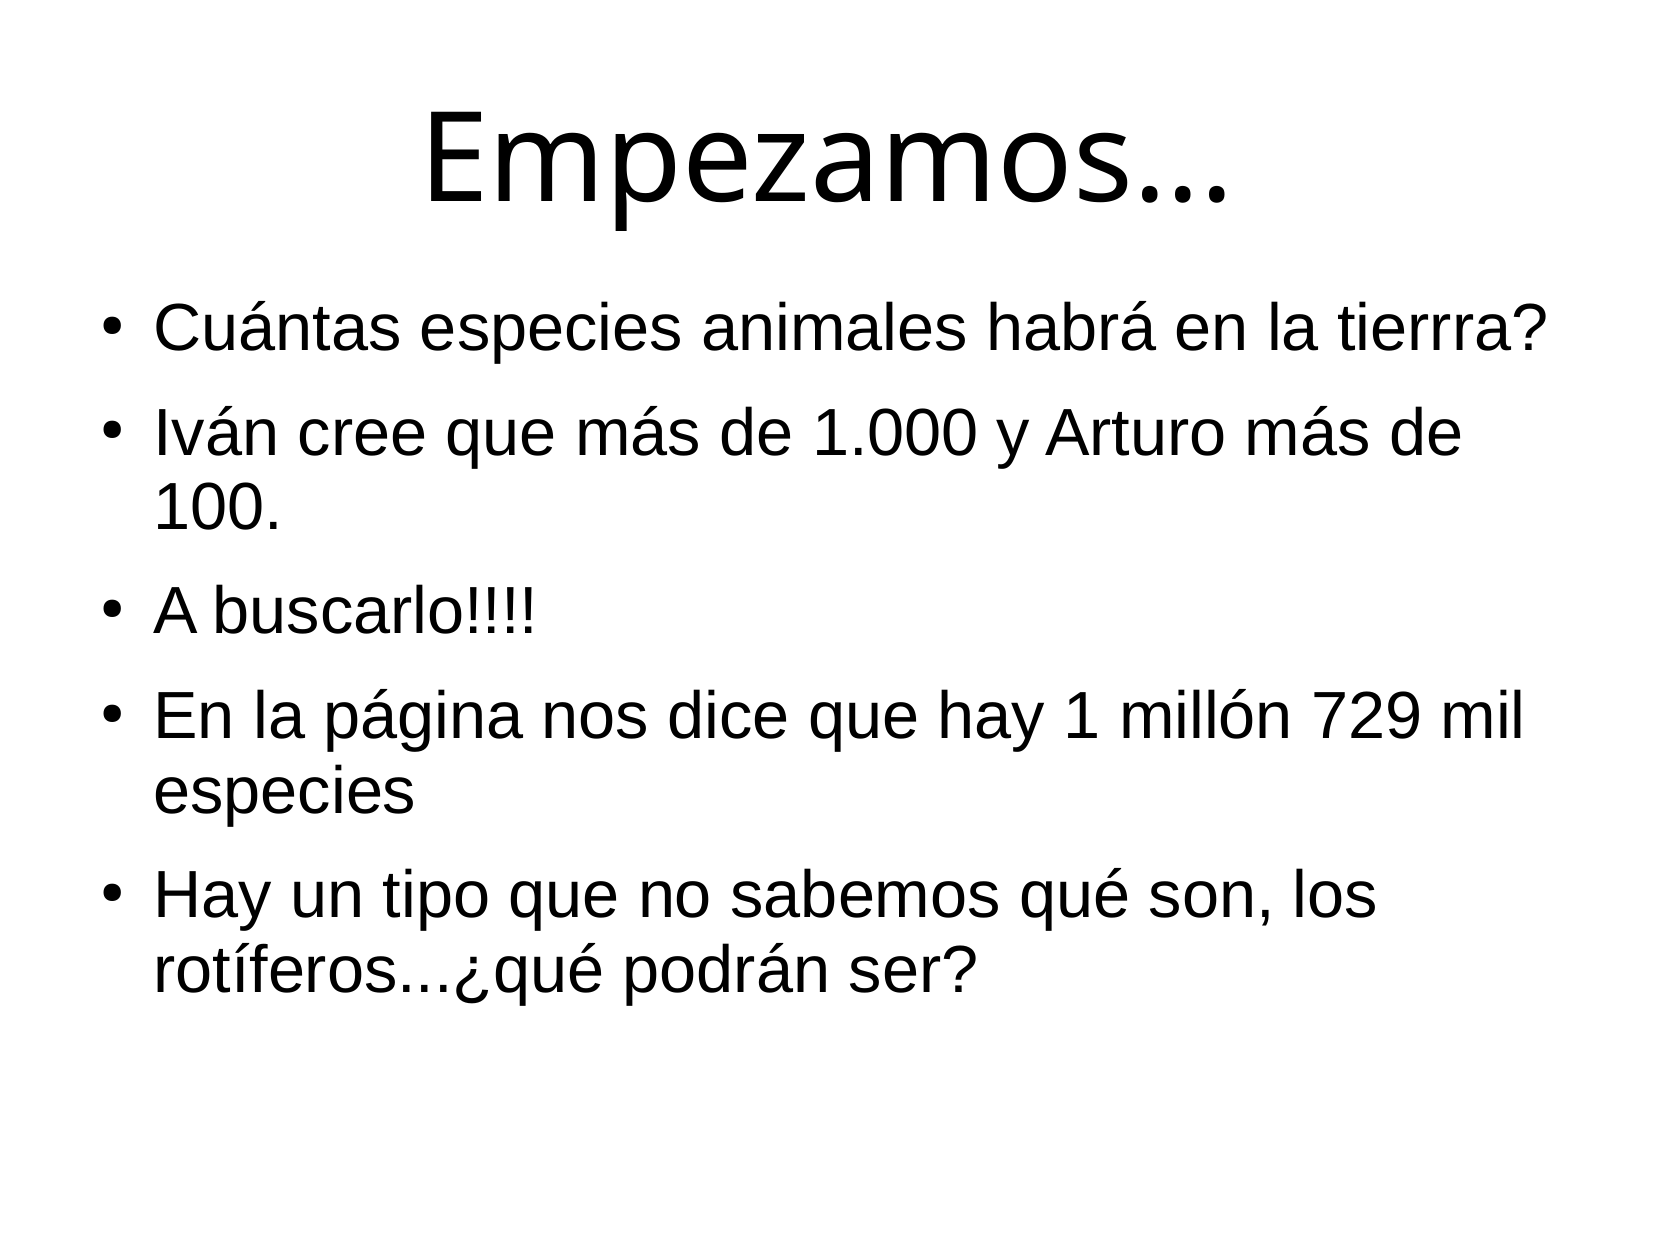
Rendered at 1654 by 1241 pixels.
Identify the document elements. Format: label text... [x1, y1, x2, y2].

list Cuántas especies animales habrá en la tierrra? Iván cree que más de 1.000 y Arturo más de 100. A buscarlo!!!! En la página nos dice que hay 1 millón 729 mil especies Hay un tipo que no sabemos qué son, los rotíferos...¿qué podrán ser? [82, 290, 1571, 1109]
title Empezamos... [82, 49, 1571, 257]
